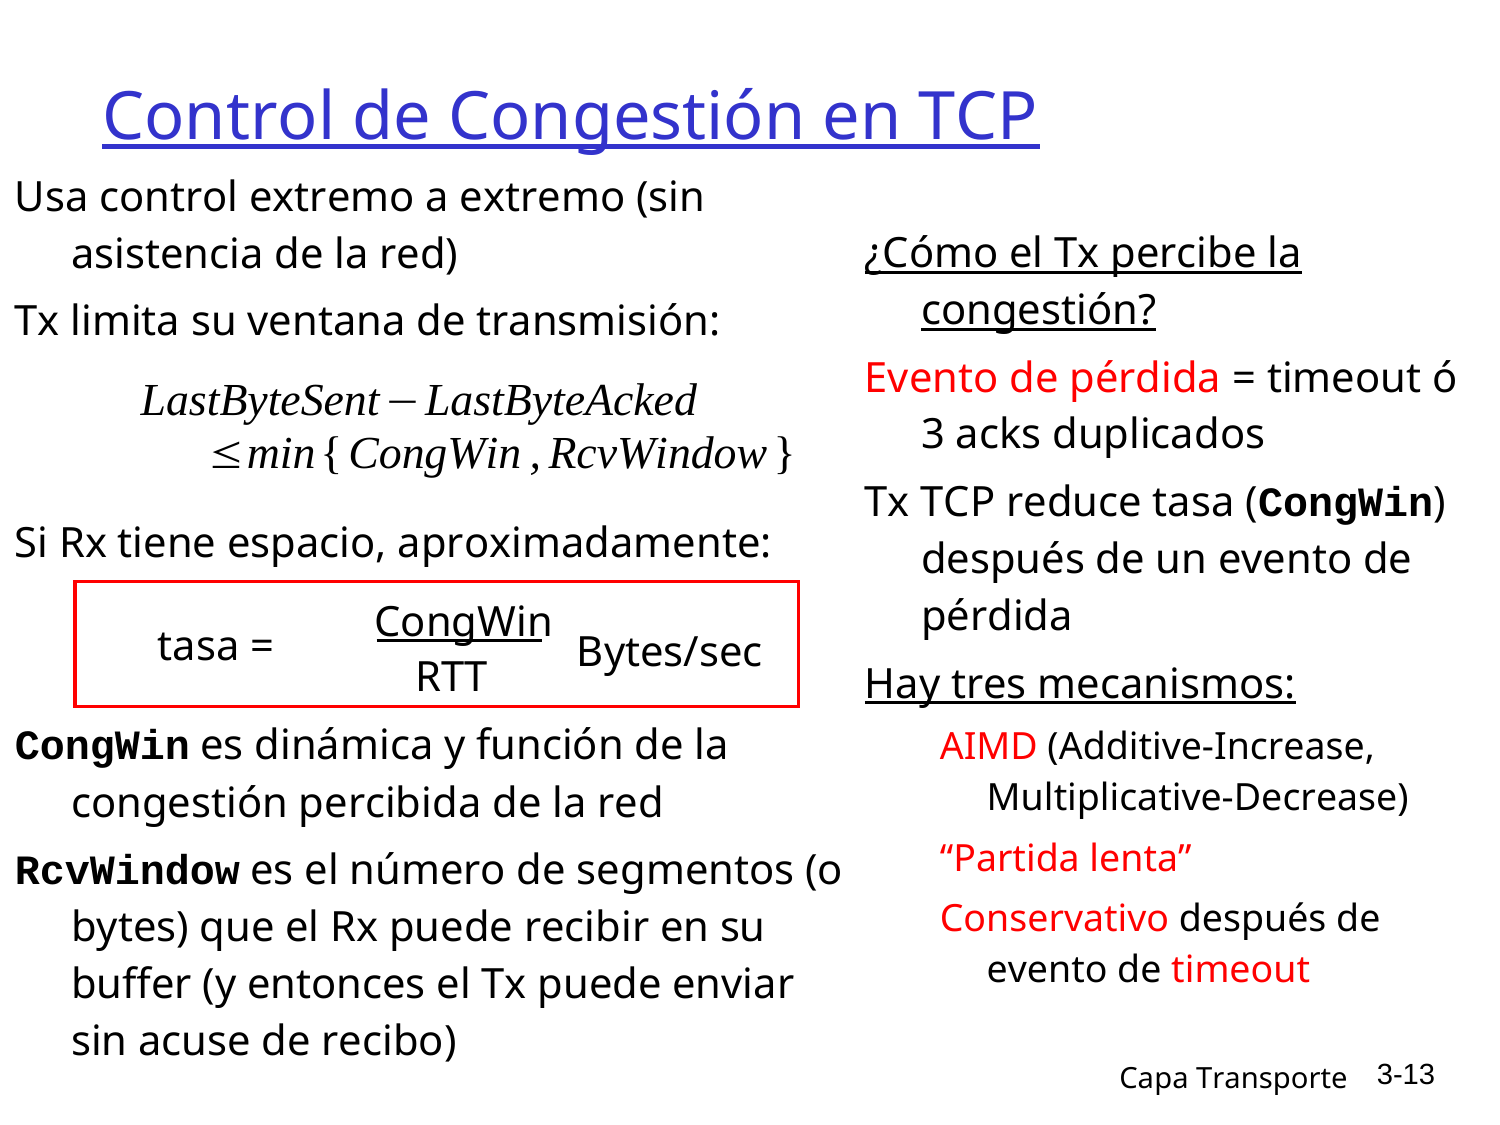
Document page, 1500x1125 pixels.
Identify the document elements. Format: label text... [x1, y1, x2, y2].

title Control de Congestión en TCP [87, 19, 1363, 208]
text_box CongWin [457, 616, 469, 633]
text_box RTT [400, 642, 508, 705]
text_box tasa = [142, 607, 295, 681]
chart [37, 375, 802, 479]
text_box Bytes/sec [562, 613, 778, 687]
text_box CongWin [359, 584, 573, 657]
list Usa control extremo a extremo (sin asistencia de la red) Tx limita su ventana de transmisión: Si Rx tiene espacio, aproximadamente: CongWin es dinámica y función de la congestión percibida de la red RcvWindow es el número de segmentos (o bytes) que el Rx puede recibir en su buffer (y entonces el Tx puede enviar sin acuse de recibo) [0, 158, 863, 1094]
text_box RTT [400, 708, 508, 712]
list ¿Cómo el Tx percibe la congestión? Evento de pérdida = timeout ó 3 acks duplicados Tx TCP reduce tasa (CongWin) después de un evento de pérdida Hay tres mecanismos: AIMD (Additive-Increase, Multiplicative-Decrease) “Partida lenta” Conservativo después de evento de timeout [849, 215, 1476, 1018]
